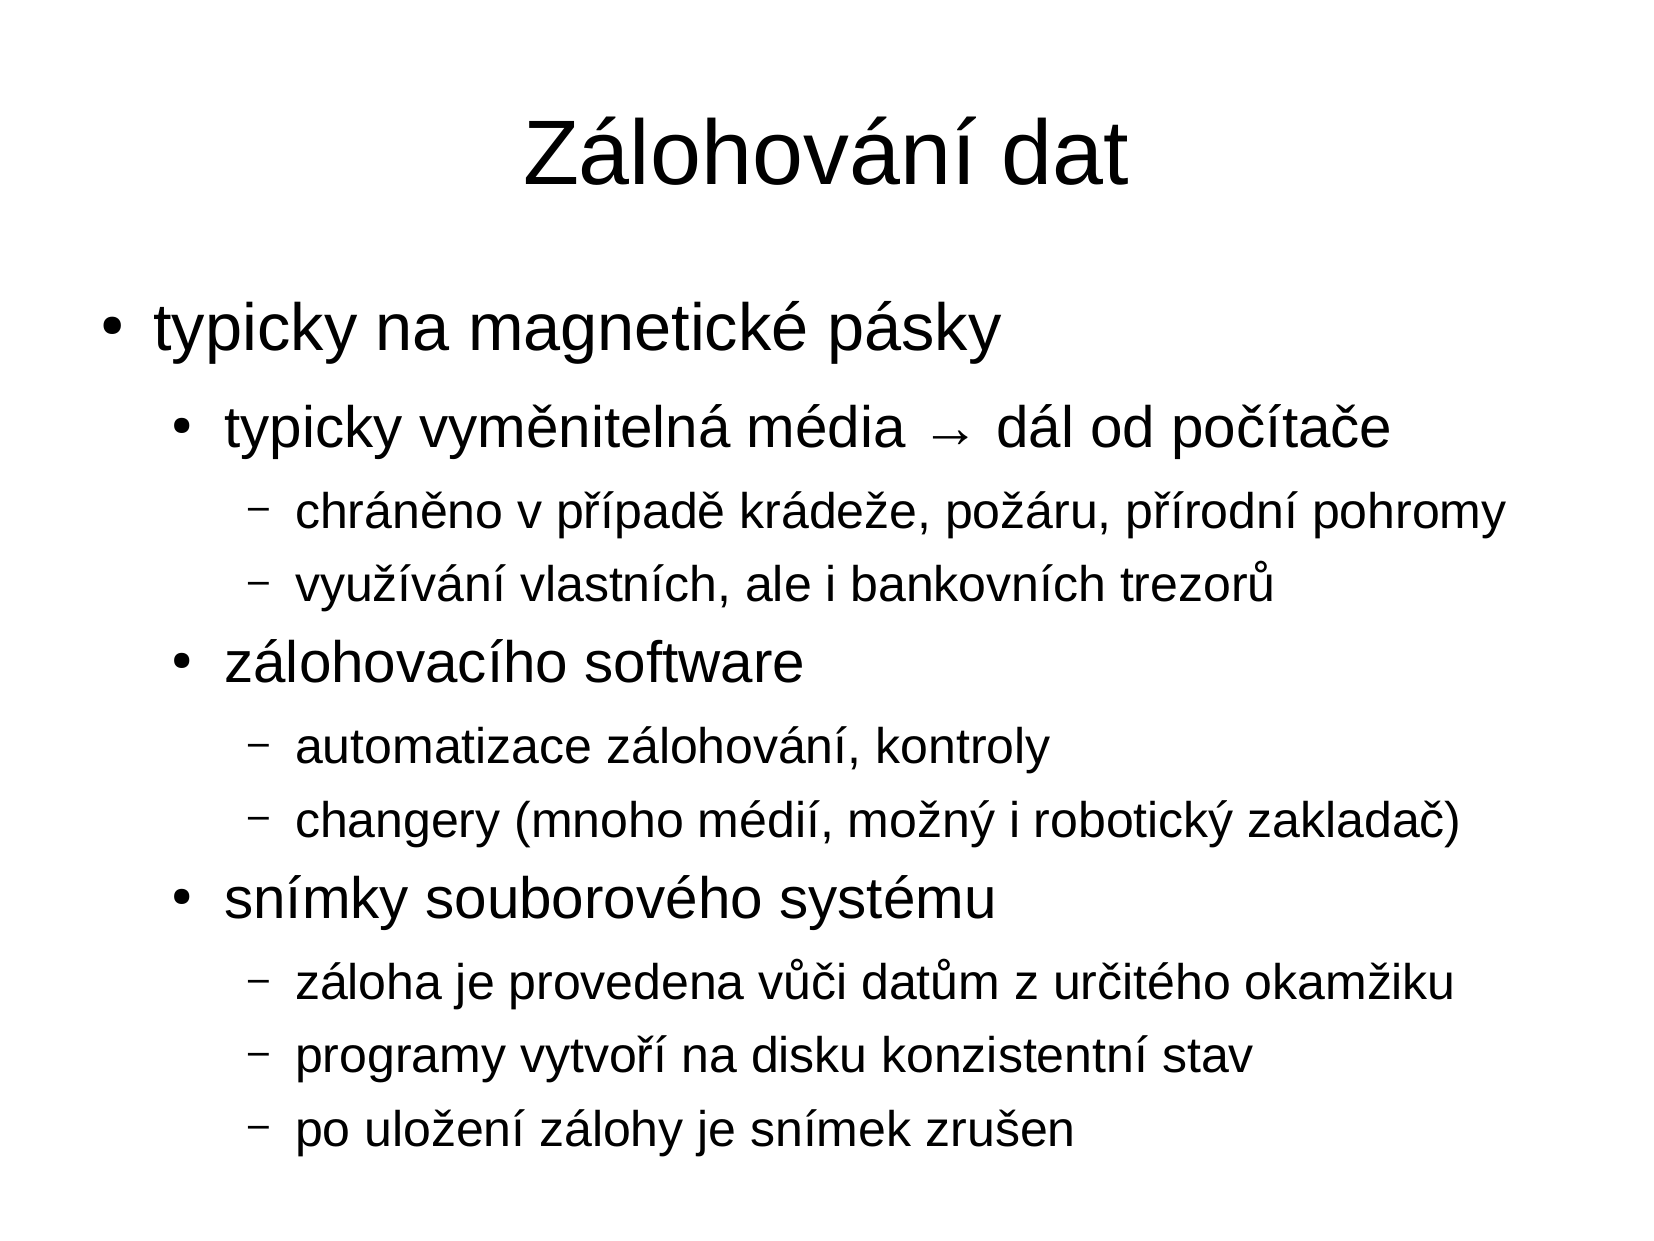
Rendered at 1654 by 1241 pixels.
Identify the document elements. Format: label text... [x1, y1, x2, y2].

list typicky na magnetické pásky typicky vyměnitelná média → dál od počítače chráněno v případě krádeže, požáru, přírodní pohromy využívání vlastních, ale i bankovních trezorů zálohovacího software automatizace zálohování, kontroly changery (mnoho médií, možný i robotický zakladač) snímky souborového systému záloha je provedena vůči datům z určitého okamžiku programy vytvoří na disku konzistentní stav po uložení zálohy je snímek zrušen [82, 290, 1571, 1157]
title Zálohování dat [82, 56, 1571, 250]
